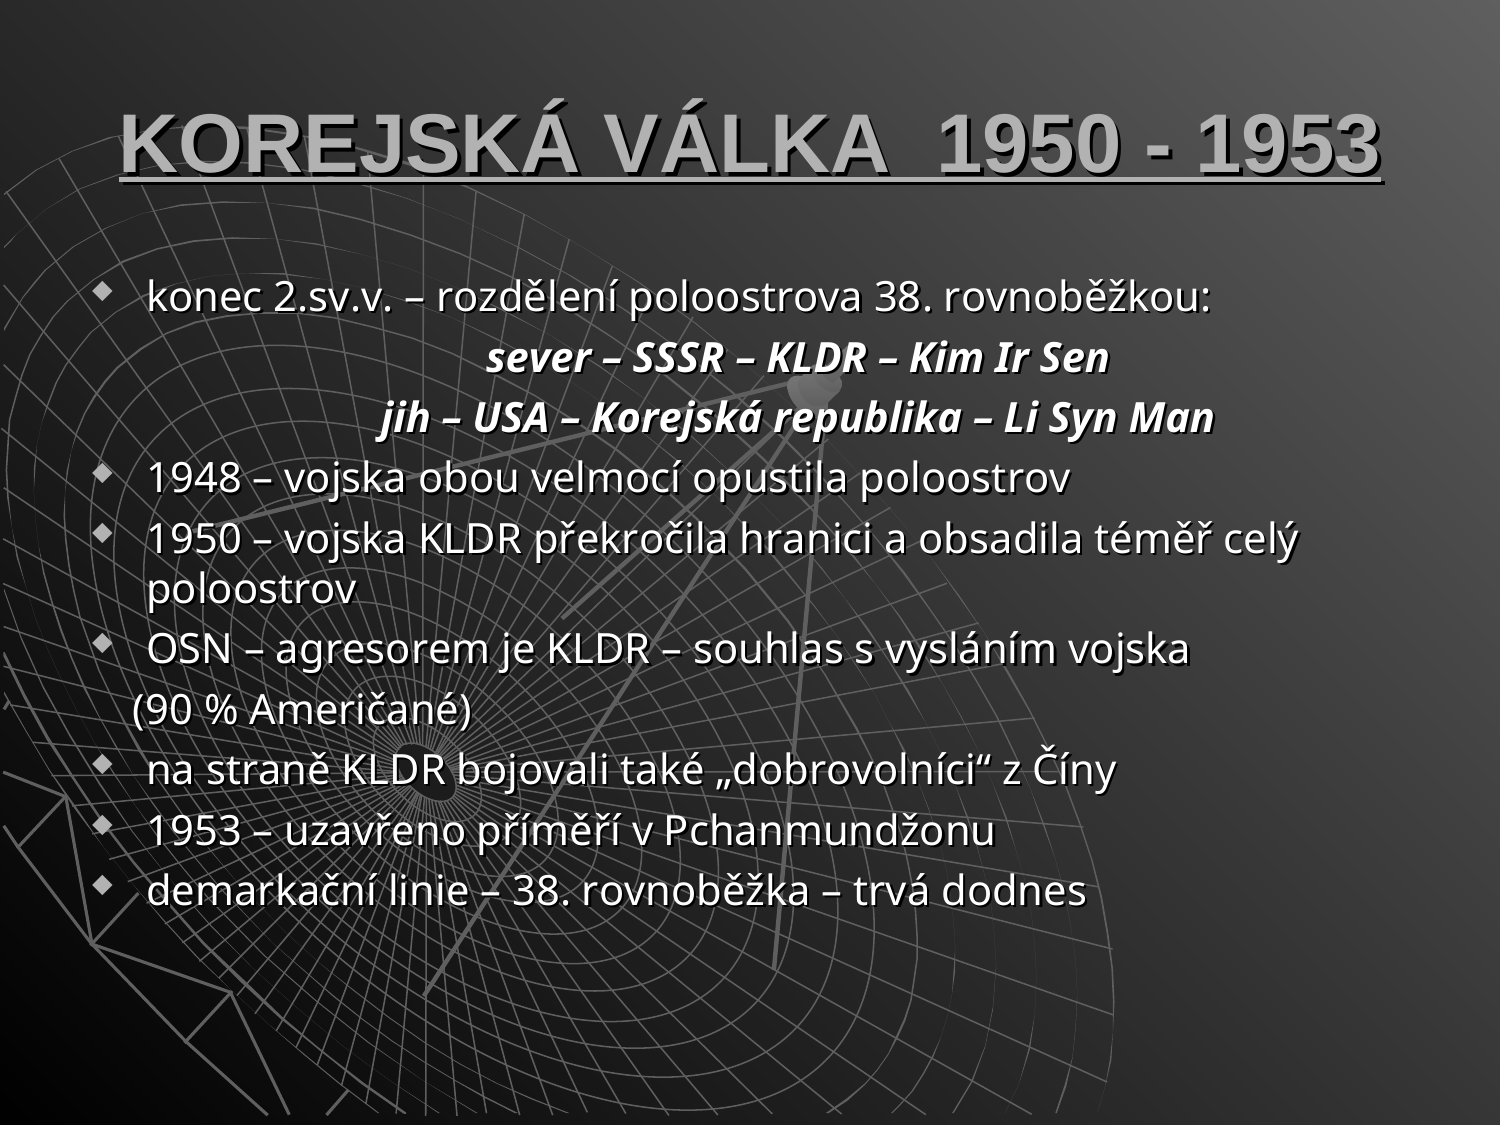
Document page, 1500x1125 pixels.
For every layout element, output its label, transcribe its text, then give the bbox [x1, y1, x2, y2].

title KOREJSKÁ VÁLKA 1950 - 1953 [75, 45, 1426, 233]
list konec 2.sv.v. – rozdělení poloostrova 38. rovnoběžkou: sever – SSSR – KLDR – Kim Ir Sen jih – USA – Korejská republika – Li Syn Man 1948 – vojska obou velmocí opustila poloostrov 1950 – vojska KLDR překročila hranici a obsadila téměř celý poloostrov OSN – agresorem je KLDR – souhlas s vysláním vojska (90 % Američané) na straně KLDR bojovali také „dobrovolníci“ z Číny 1953 – uzavřeno příměří v Pchanmundžonu demarkační linie – 38. rovnoběžka – trvá dodnes [75, 262, 1426, 1006]
